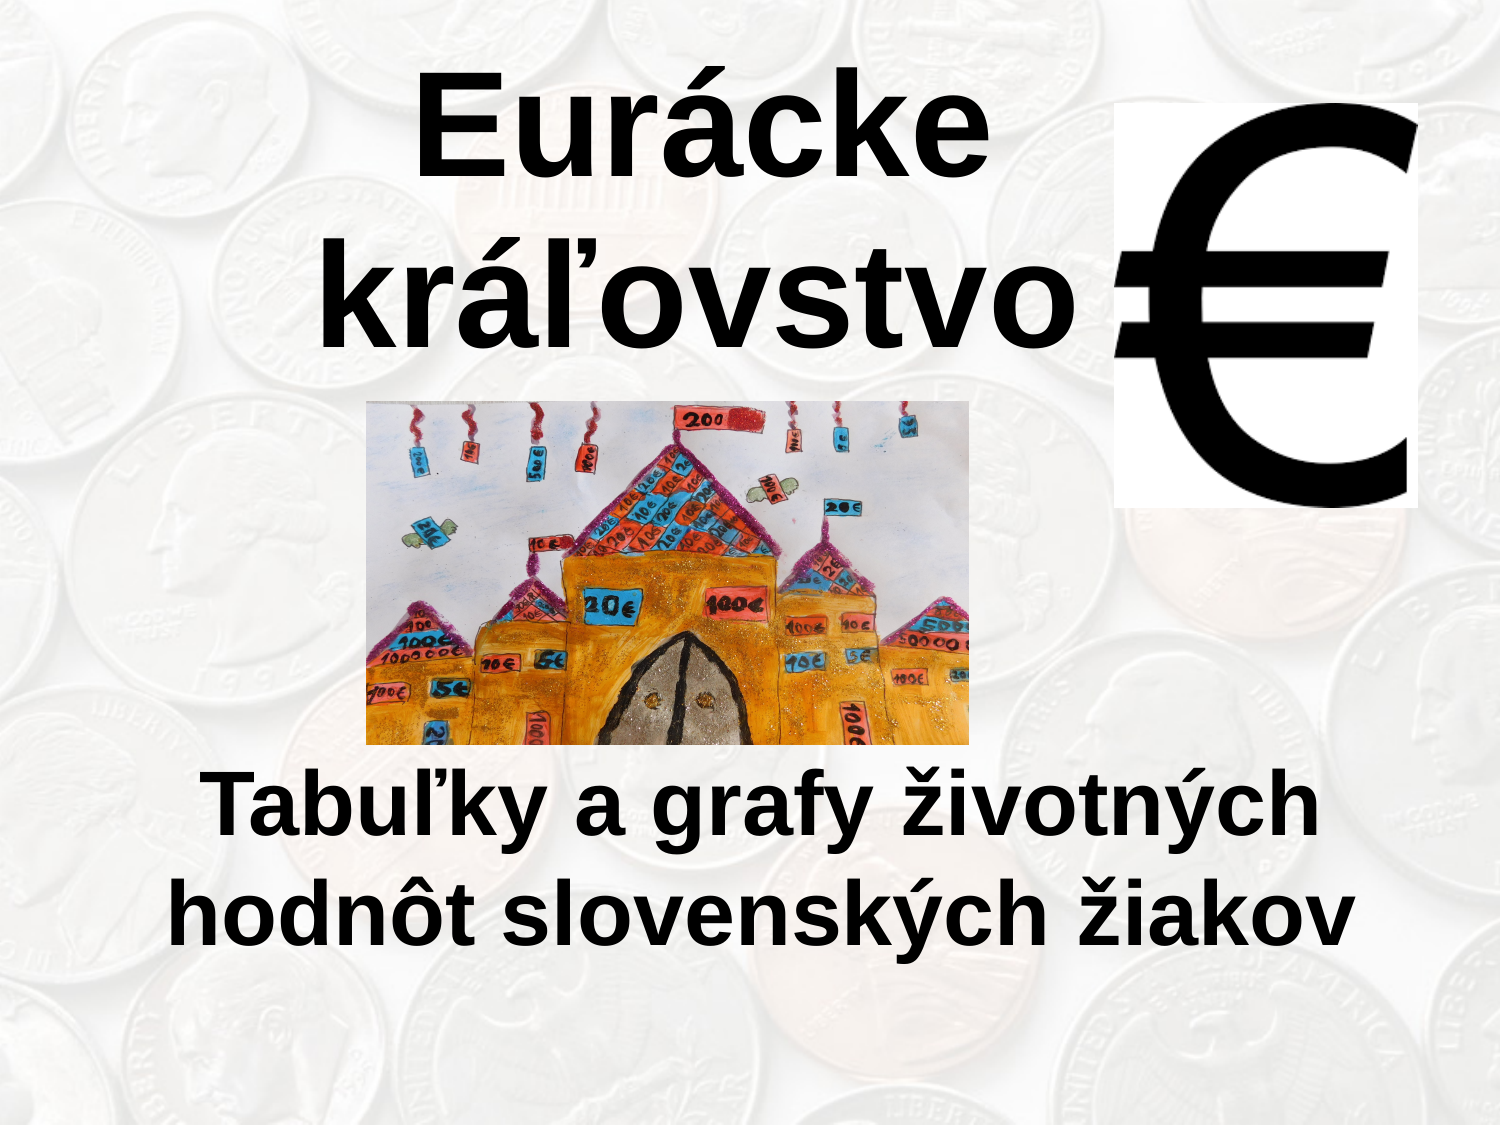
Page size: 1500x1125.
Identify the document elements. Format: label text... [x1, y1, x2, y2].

picture [0, 0, 1500, 1125]
title Eurácke kráľovstvo [94, 35, 1394, 390]
list Tabuľky a grafy životných hodnôt slovenských žiakov [94, 744, 1430, 1103]
